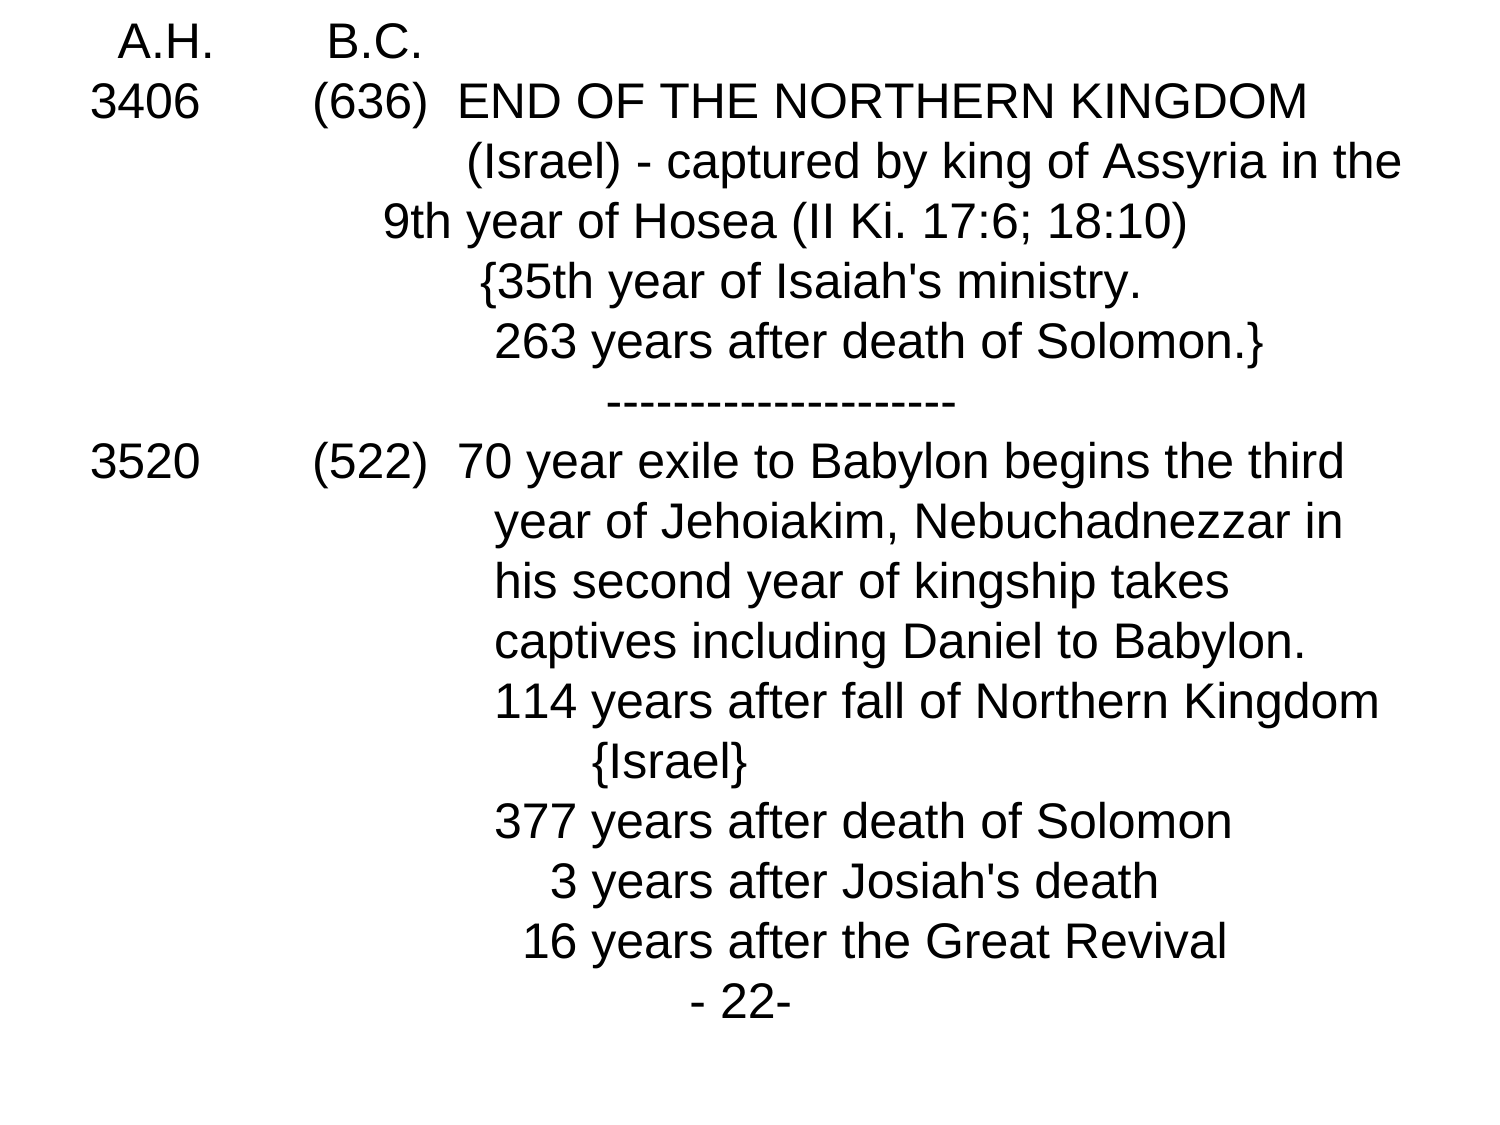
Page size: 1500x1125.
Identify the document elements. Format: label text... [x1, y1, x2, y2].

title A.H. B.C. 3406 (636) END OF THE NORTHERN KINGDOM (Israel) - captured by king of Assyria in the 9th year of Hosea (II Ki. 17:6; 18:10) {35th year of Isaiah's ministry. 263 years after death of Solomon.} --------------------- 3520 (522) 70 year exile to Babylon begins the third year of Jehoiakim, Nebuchadnezzar in his second year of kingship takes captives including Daniel to Babylon. 114 years after fall of Northern Kingdom {Israel} 377 years after death of Solomon 3 years after Josiah's death 16 years after the Great Revival - 22- [75, 0, 1425, 1038]
